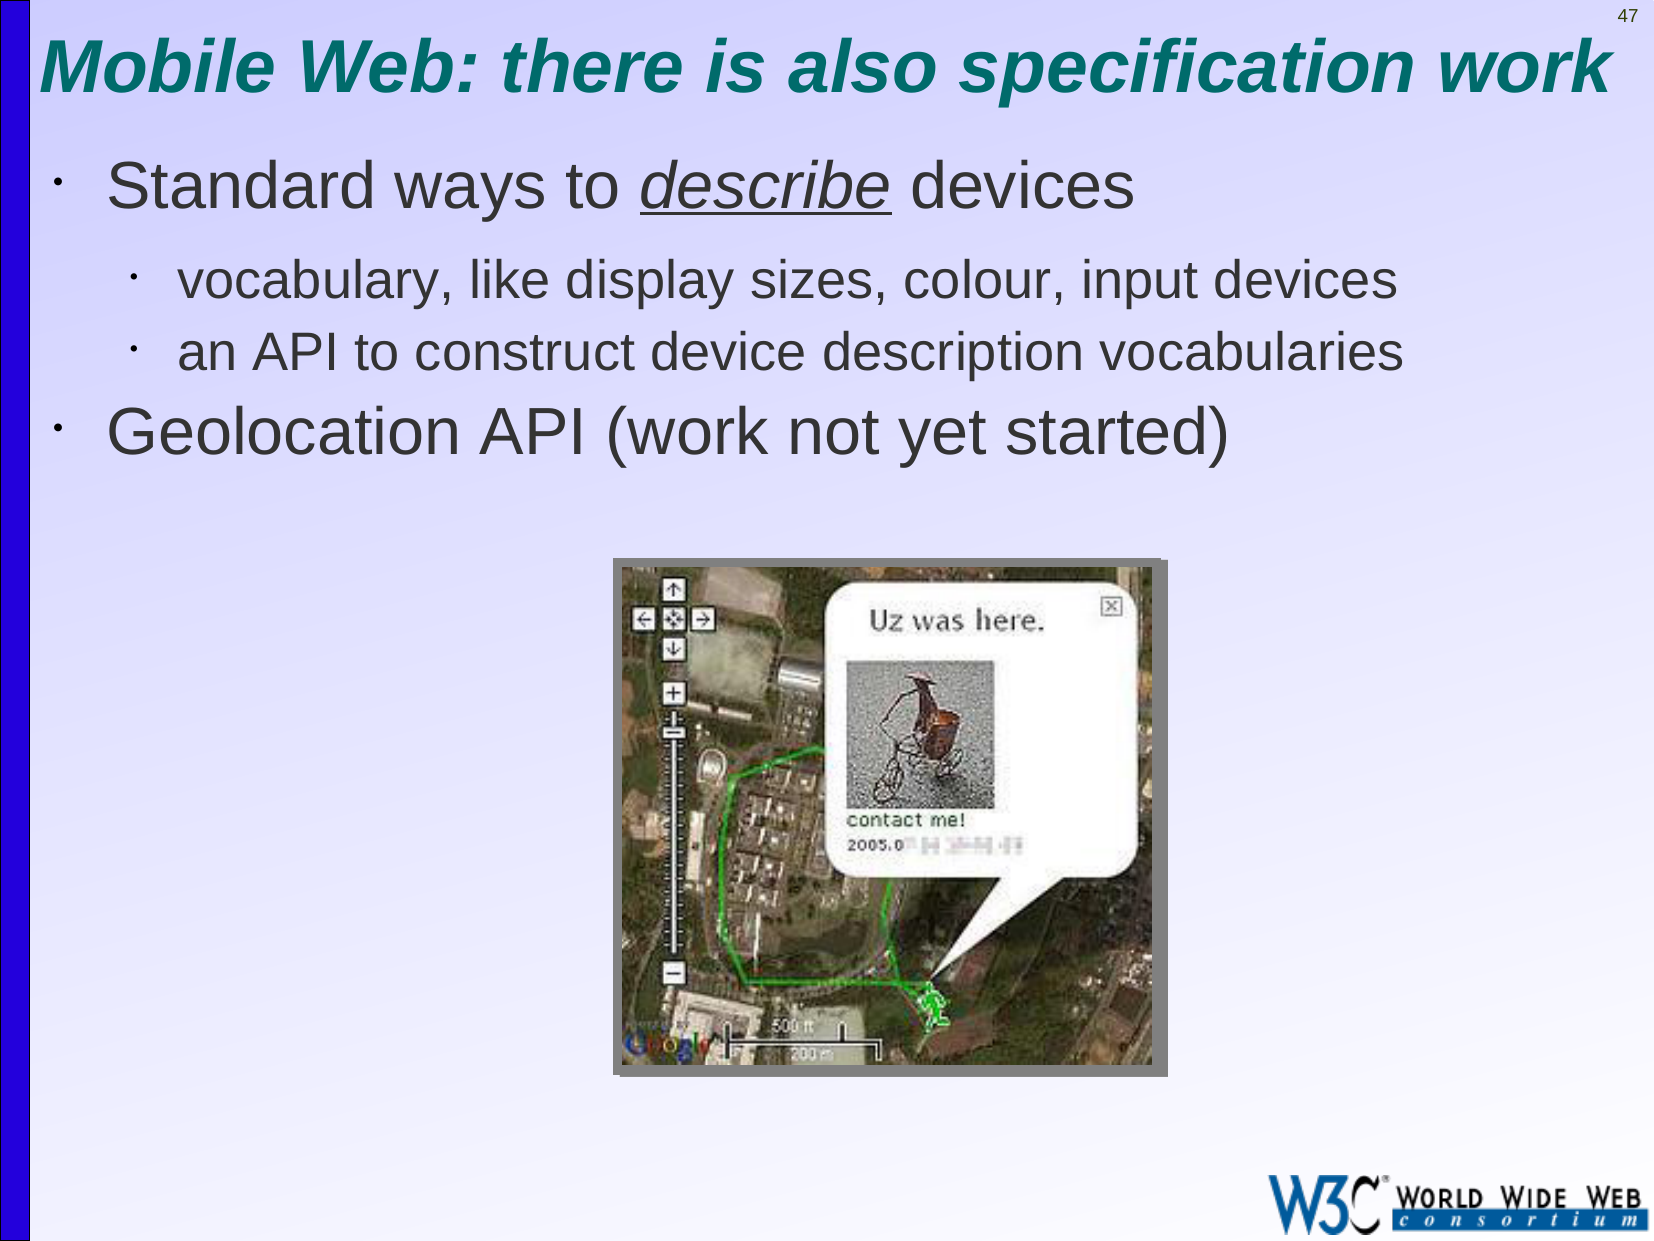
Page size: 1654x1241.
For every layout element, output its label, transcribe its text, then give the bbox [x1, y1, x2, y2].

title Mobile Web: there is also specification work [0, 5, 1654, 125]
picture [622, 566, 1152, 1066]
list Standard ways to describe devices vocabulary, like display sizes, colour, input devices an API to construct device description vocabularies Geolocation API (work not yet started) [35, 147, 1618, 1119]
picture [1263, 1175, 1654, 1235]
